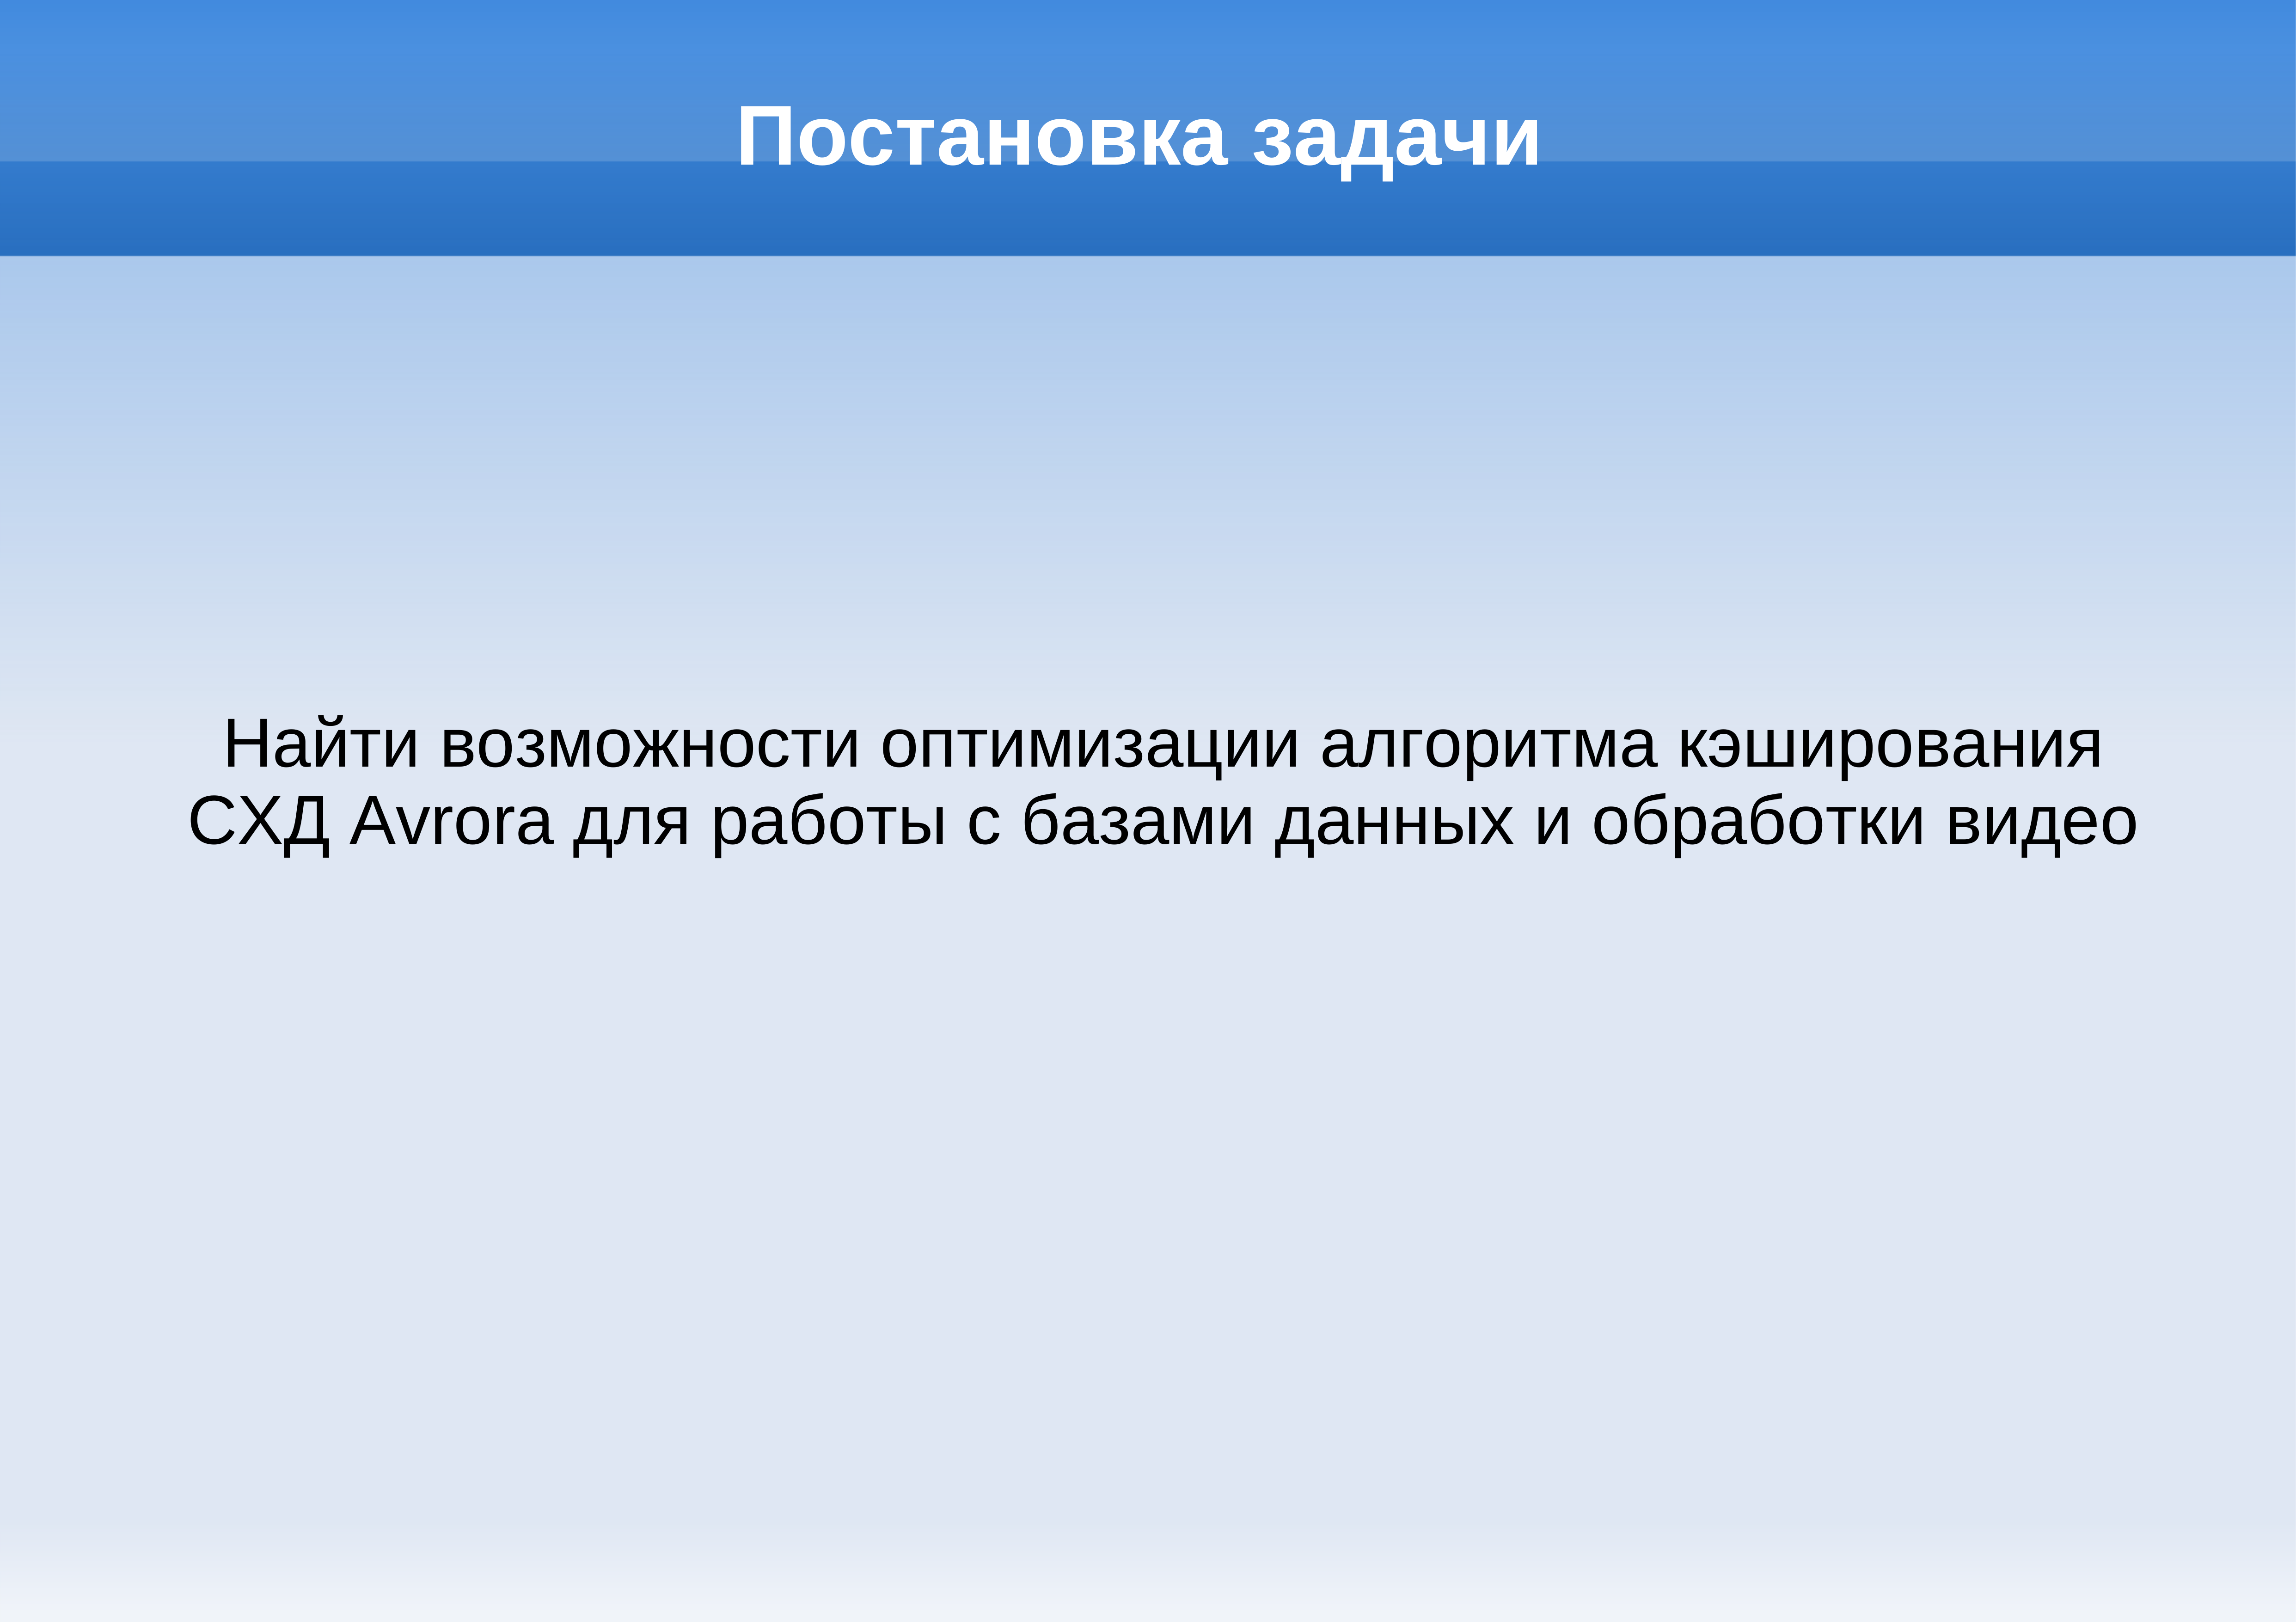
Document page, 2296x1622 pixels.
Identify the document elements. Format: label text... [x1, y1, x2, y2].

list Найти возможности оптимизации алгоритма кэширования СХД Avrora для работы с базами данных и обработки видео [115, 379, 2181, 1444]
title Постановка задачи [106, 3, 2173, 268]
picture [0, 0, 2296, 1622]
